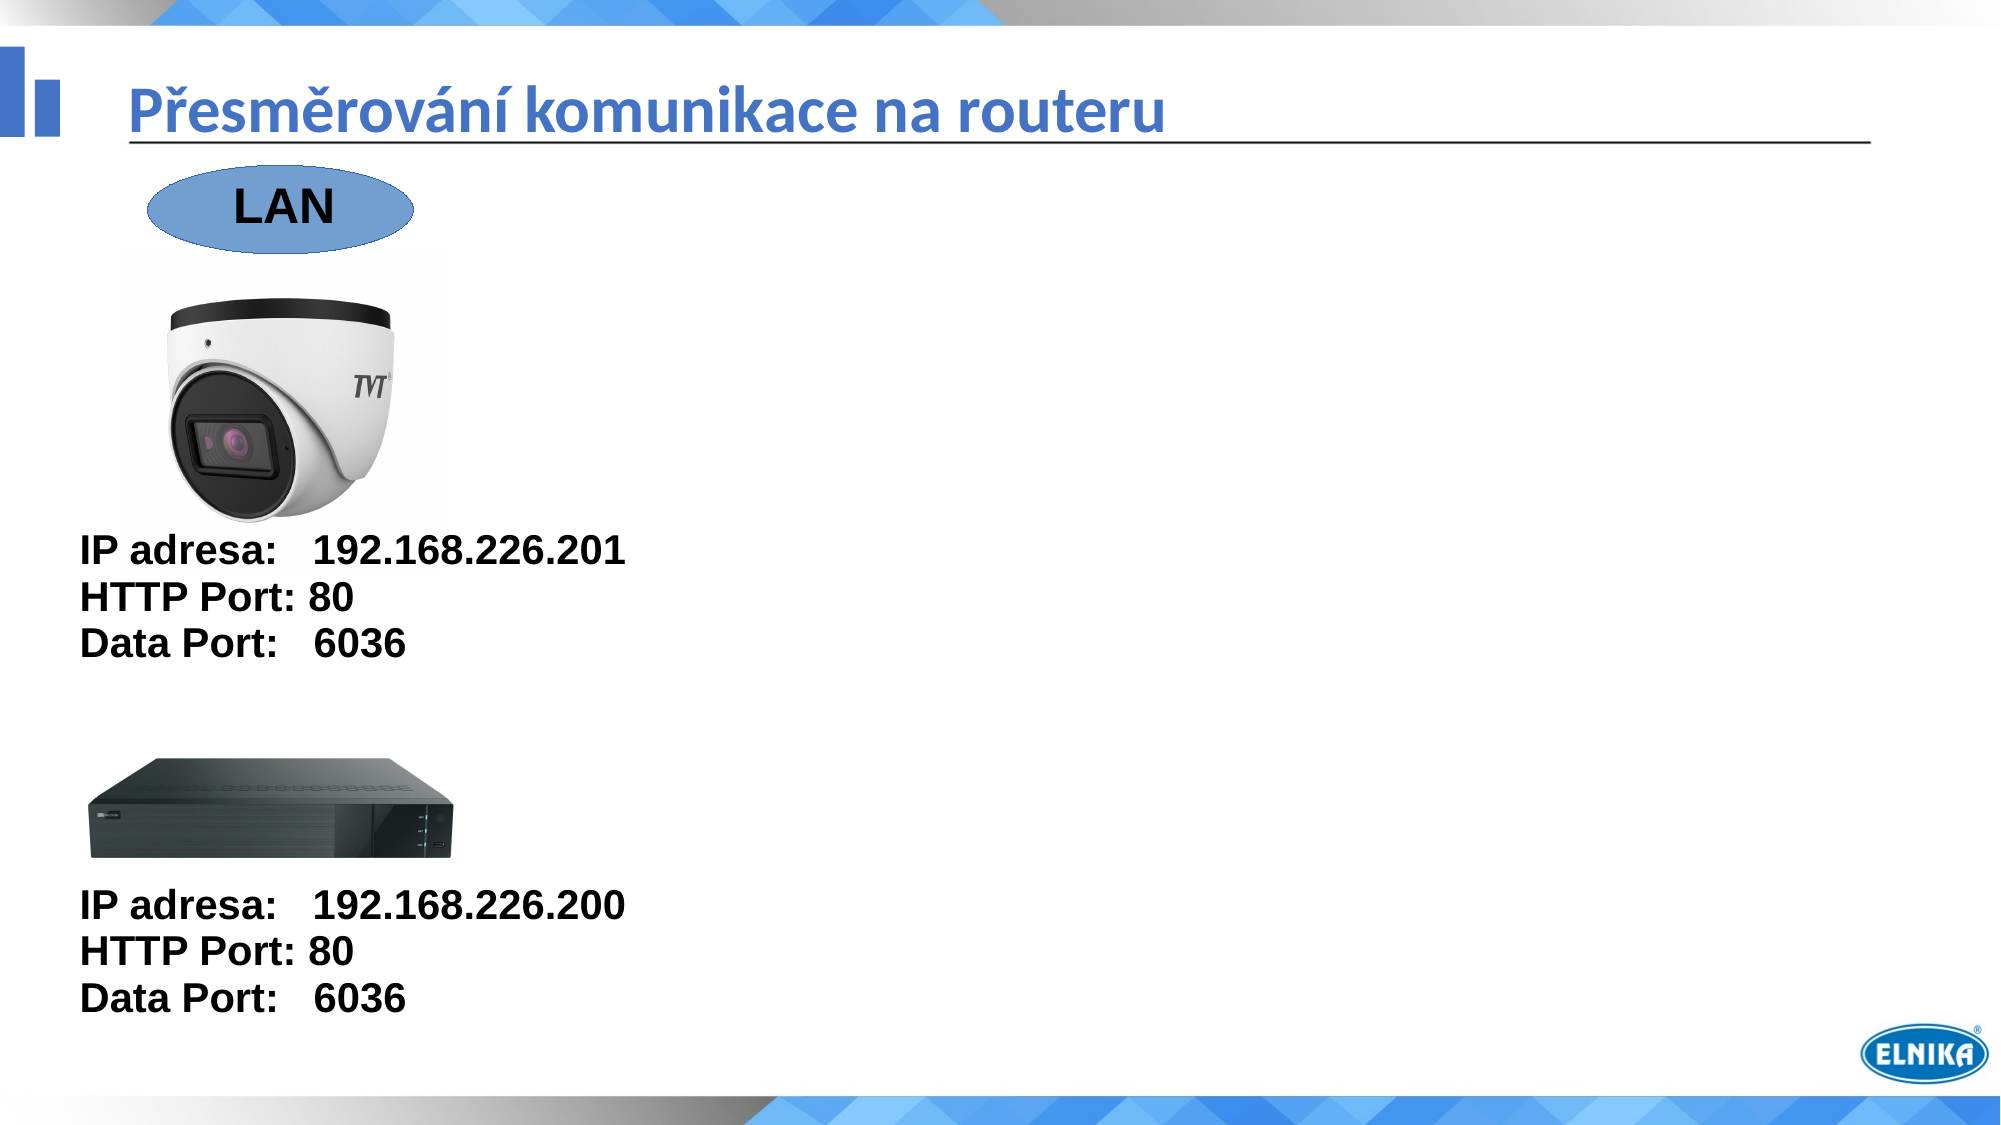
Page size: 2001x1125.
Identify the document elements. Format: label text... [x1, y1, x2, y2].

text_box IP adresa: 192.168.226.200 HTTP Port: 80 Data Port: 6036 [64, 873, 656, 1076]
text_box Přesměrování komunikace na routeru [78, 58, 1211, 154]
picture [0, 0, 2001, 1125]
text_box LAN [218, 171, 378, 298]
text_box [147, 165, 346, 249]
text_box [378, 179, 414, 240]
text_box IP adresa: 192.168.226.201 HTTP Port: 80 Data Port: 6036 [64, 519, 656, 721]
